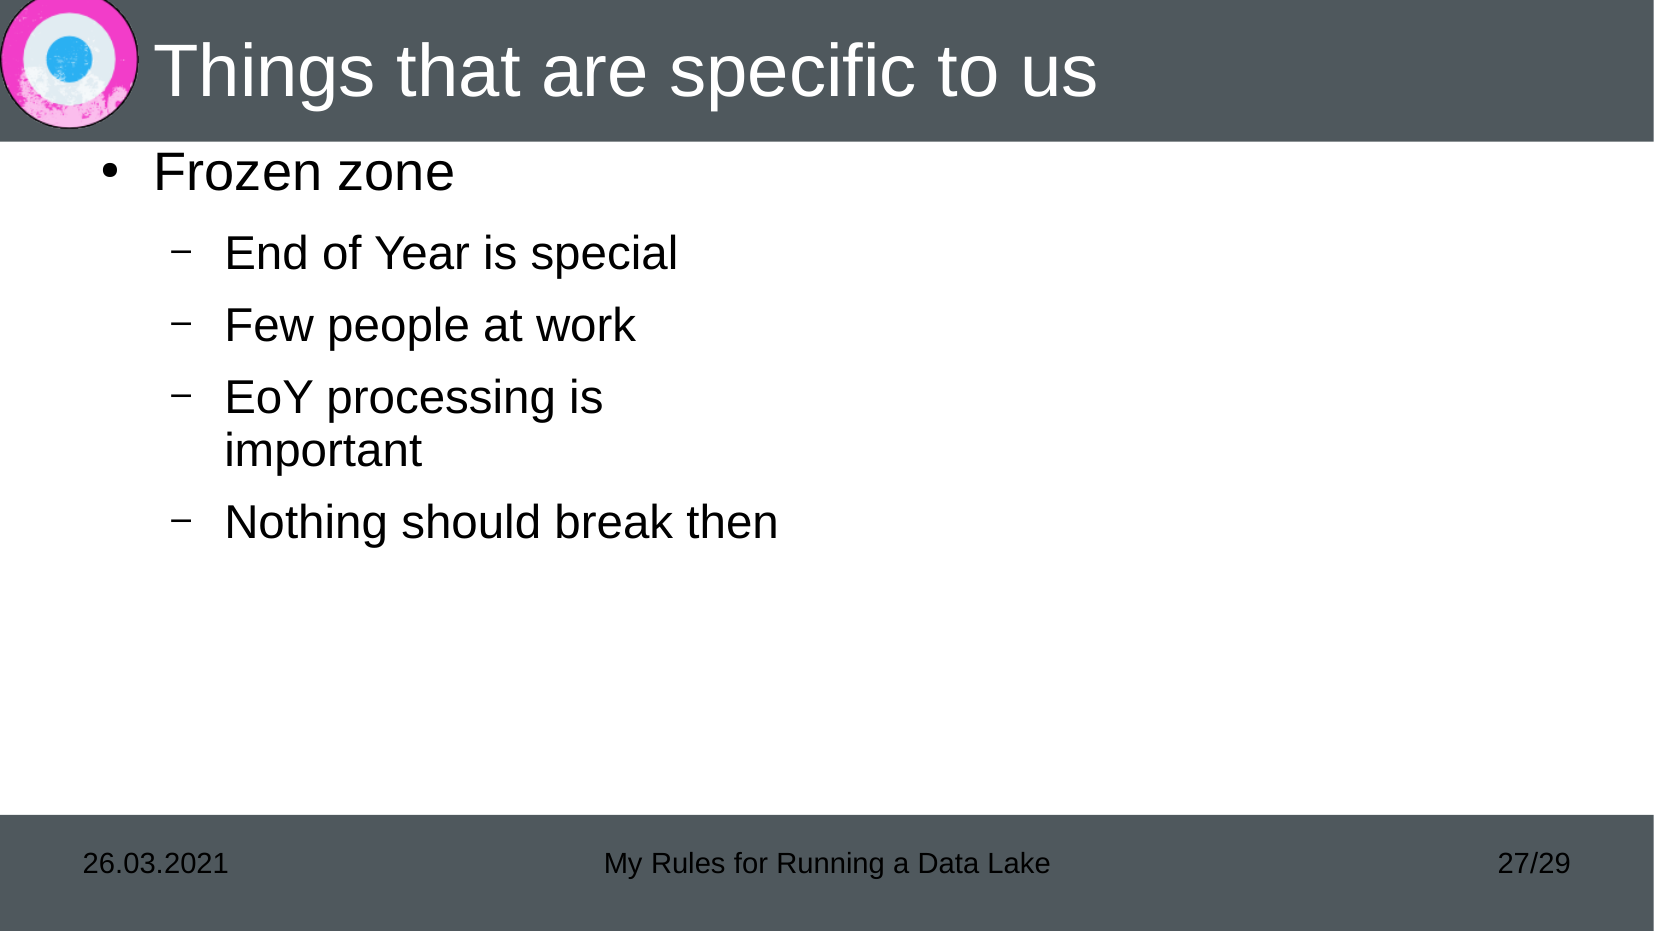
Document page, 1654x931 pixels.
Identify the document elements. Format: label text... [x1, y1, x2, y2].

list Frozen zone End of Year is special Few people at work EoY processing is important Nothing should break then [82, 141, 809, 815]
title Things that are specific to us [153, 5, 1654, 136]
picture [0, 0, 228, 148]
